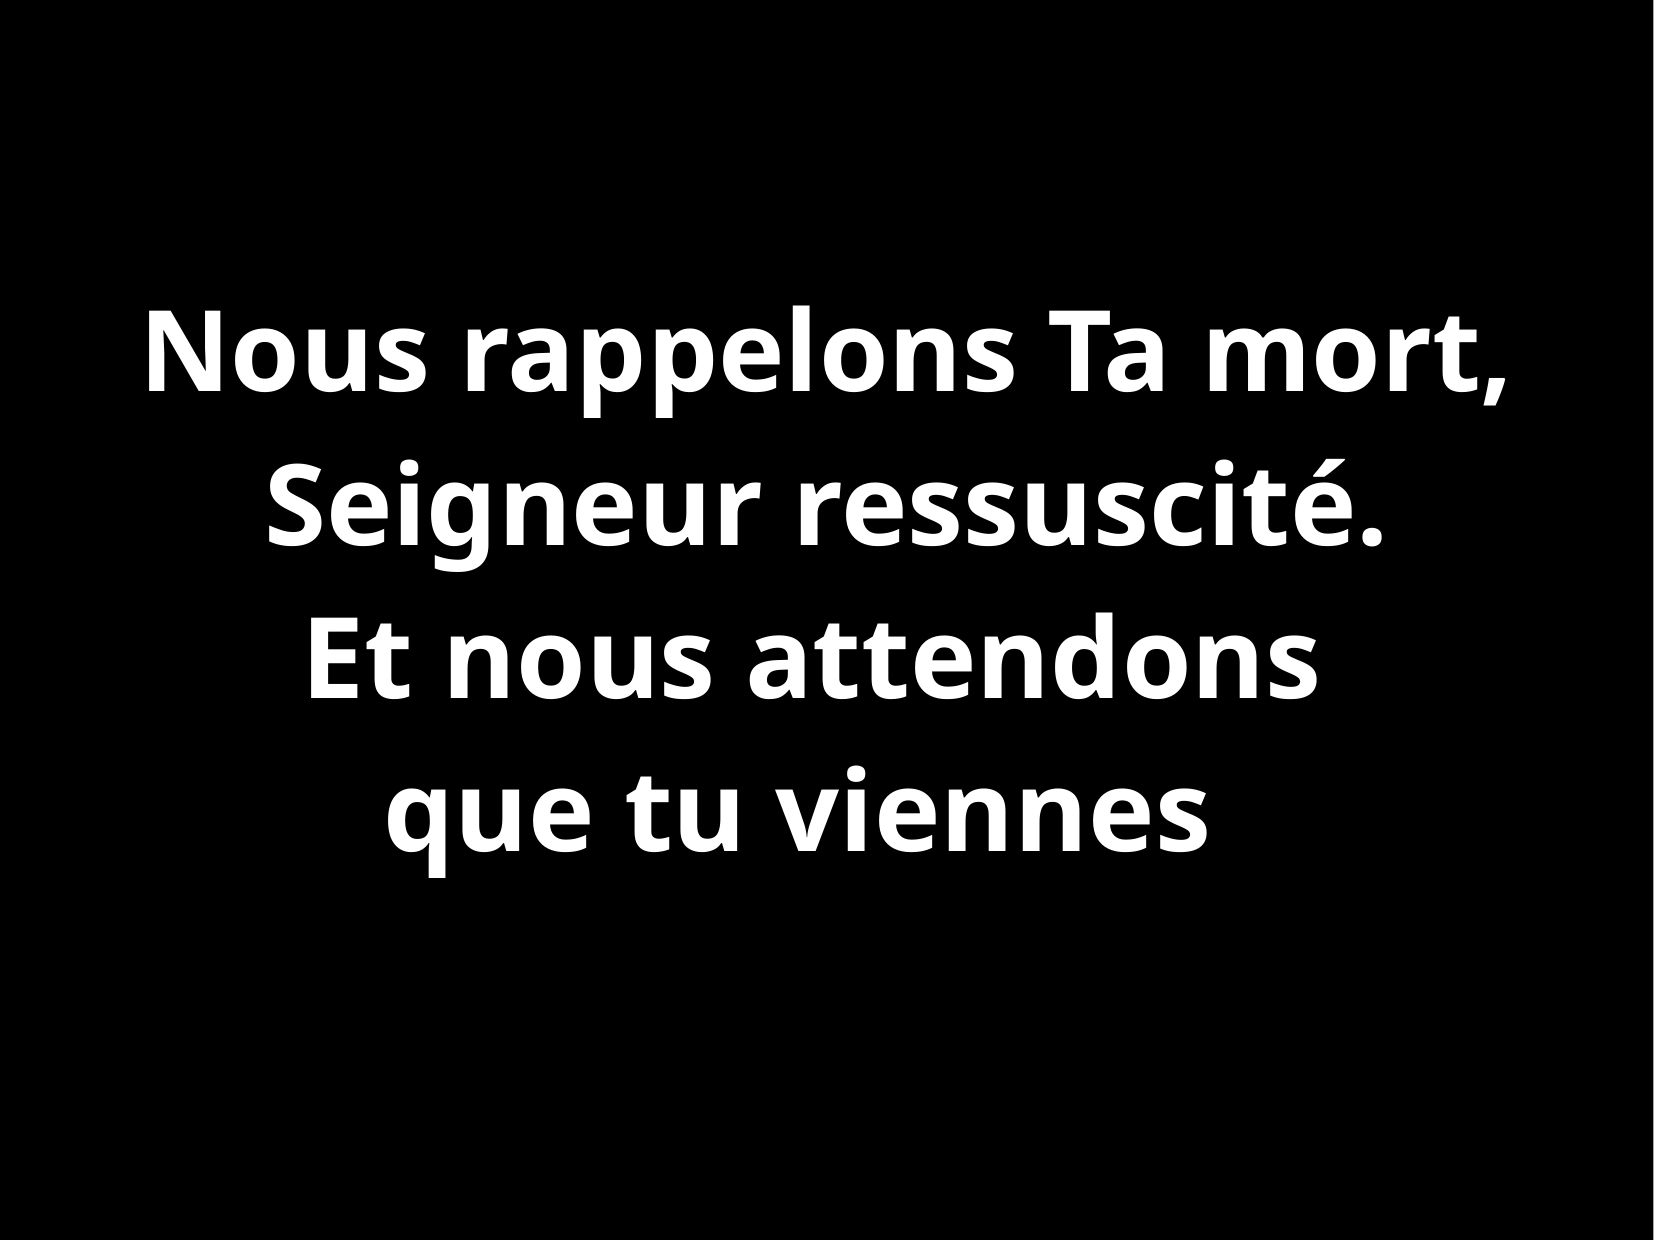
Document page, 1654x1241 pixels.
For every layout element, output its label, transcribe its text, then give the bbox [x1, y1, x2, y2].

subtitle Nous rappelons Ta mort, Seigneur ressuscité. Et nous attendons que tu viennes [82, 47, 1571, 1109]
